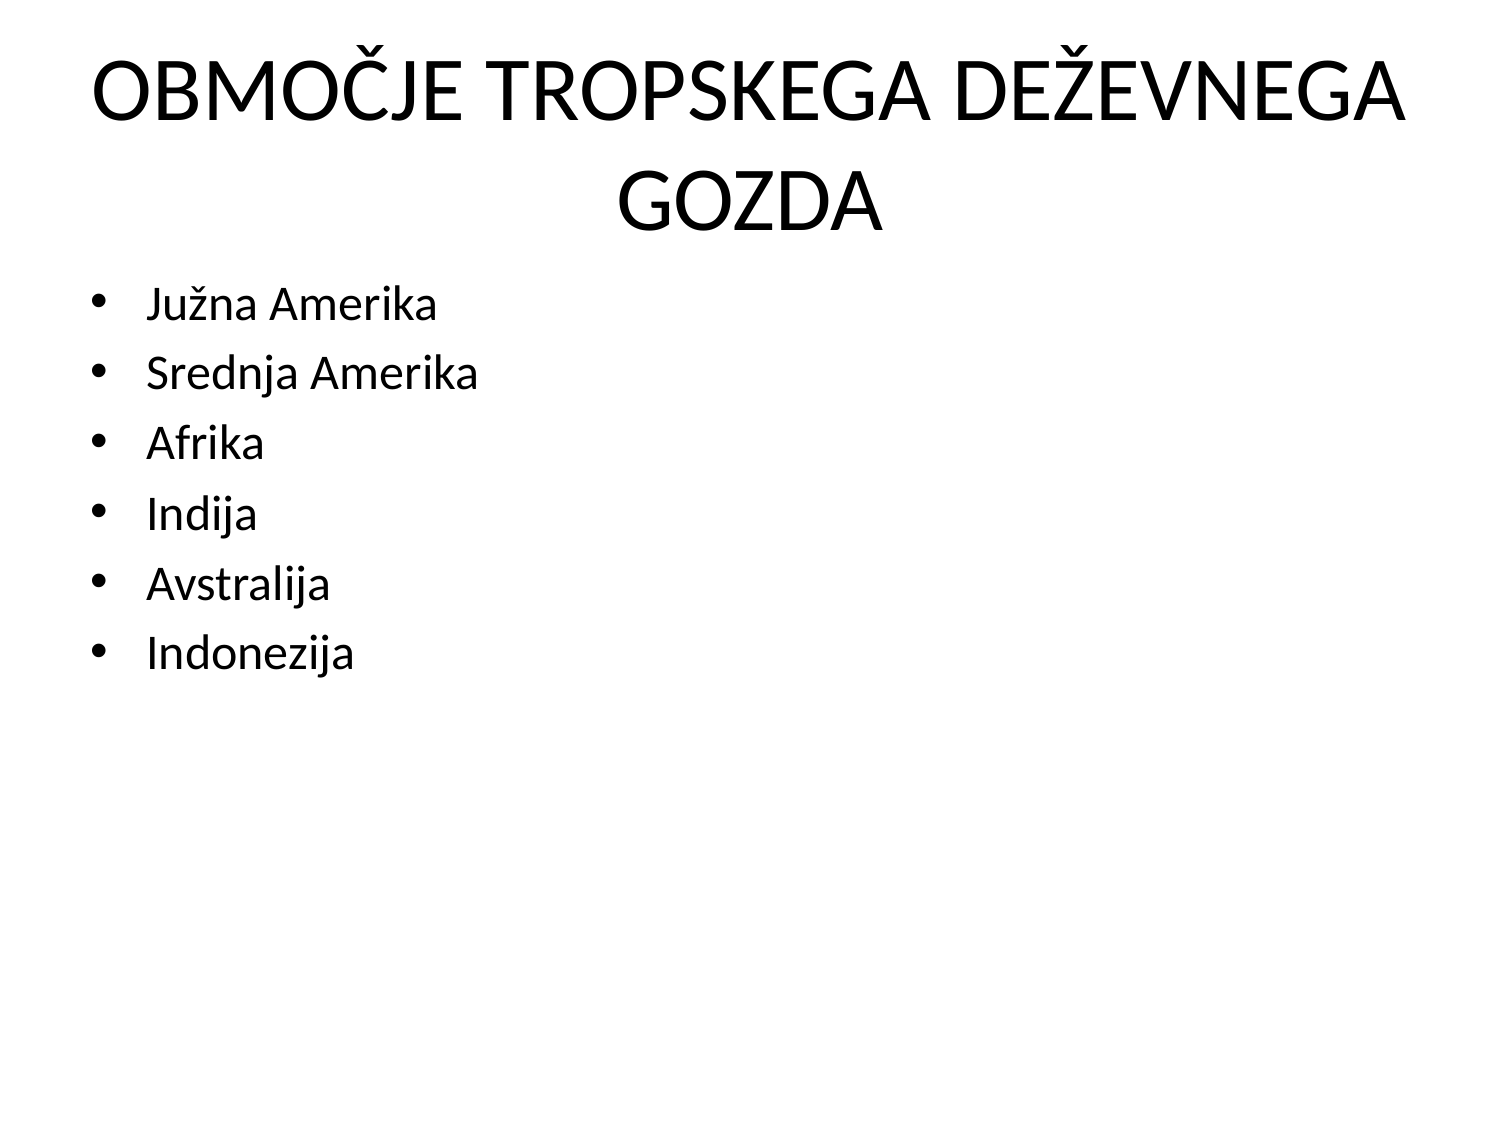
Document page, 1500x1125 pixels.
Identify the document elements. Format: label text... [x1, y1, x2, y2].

title OBMOČJE TROPSKEGA DEŽEVNEGA GOZDA [75, 45, 1425, 233]
list Južna Amerika Srednja Amerika Afrika Indija Avstralija Indonezija [75, 262, 1425, 1005]
